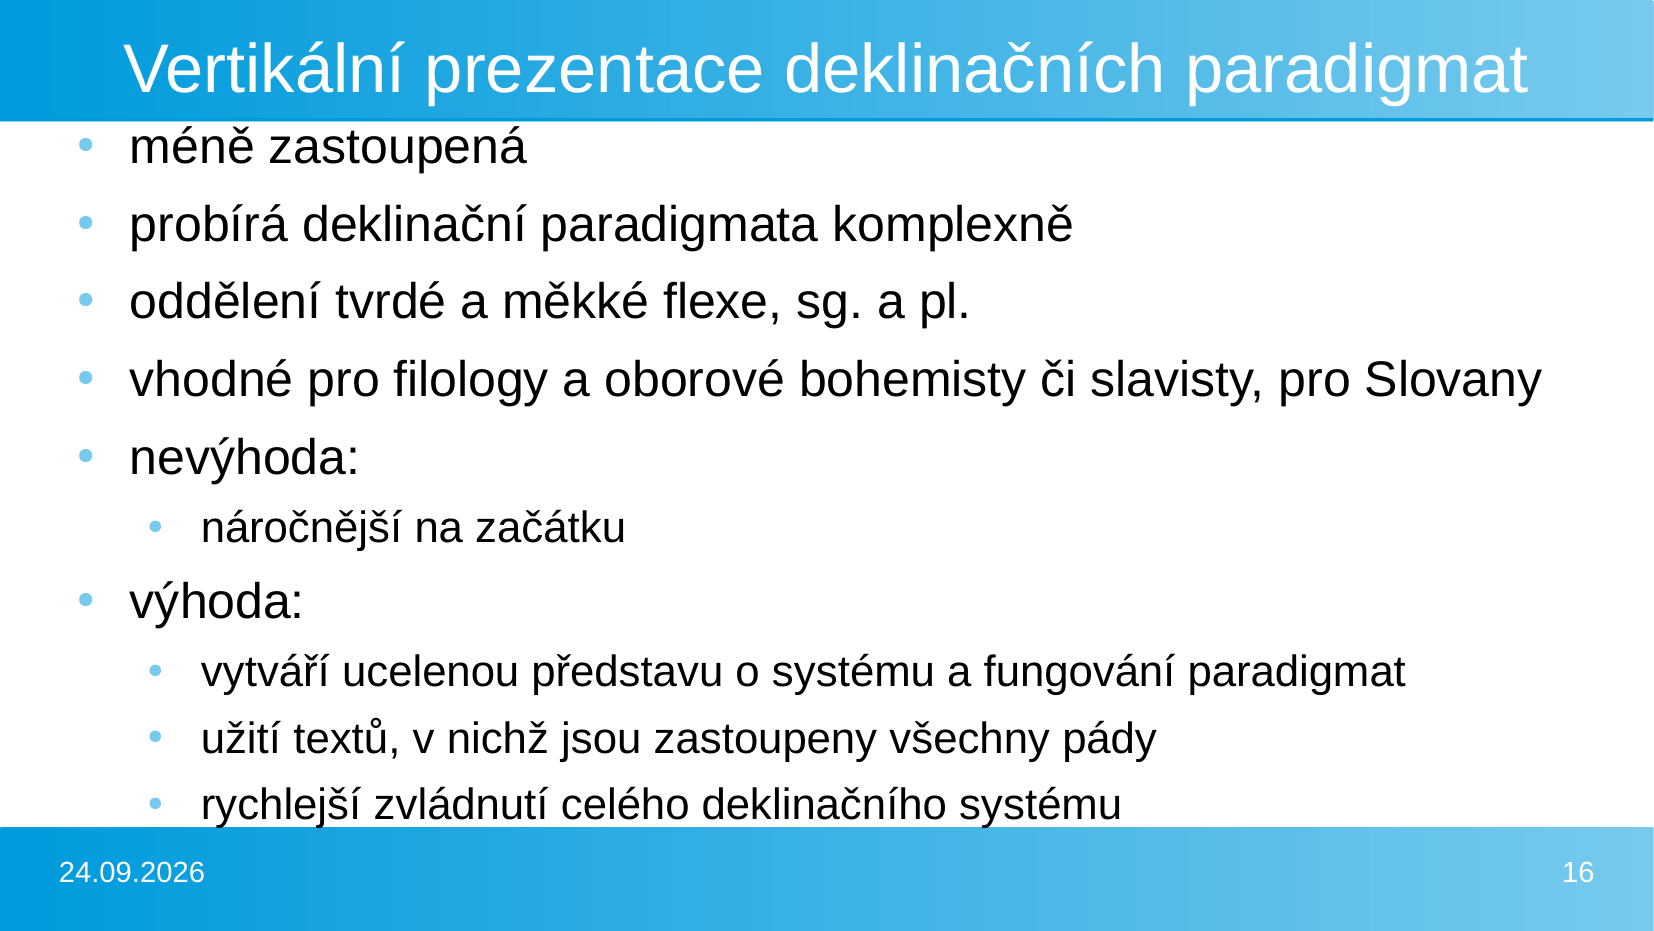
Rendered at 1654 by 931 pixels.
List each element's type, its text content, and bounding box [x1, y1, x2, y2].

list méně zastoupená probírá deklinační paradigmata komplexně oddělení tvrdé a měkké flexe, sg. a pl. vhodné pro filology a oborové bohemisty či slavisty, pro Slovany nevýhoda: náročnější na začátku výhoda: vytváří ucelenou představu o systému a fungování paradigmat užití textů, v nichž jsou zastoupeny všechny pády rychlejší zvládnutí celého deklinačního systému [59, 118, 1595, 827]
title Vertikální prezentace deklinačních paradigmat [59, 29, 1595, 108]
